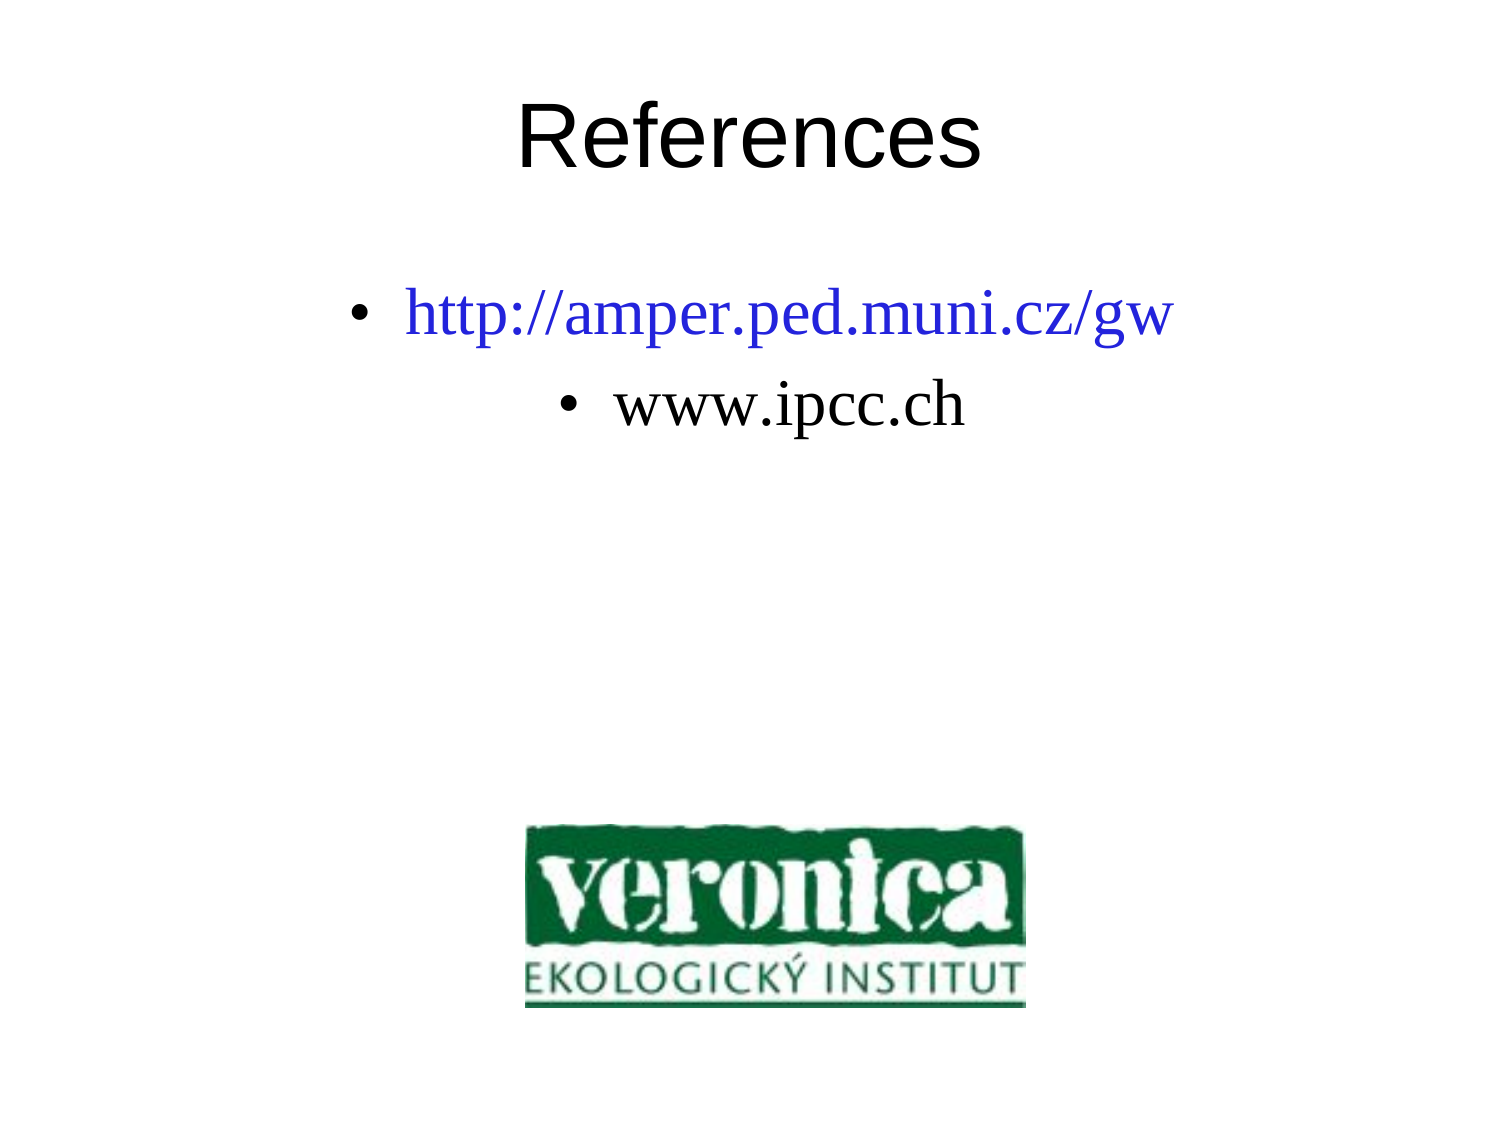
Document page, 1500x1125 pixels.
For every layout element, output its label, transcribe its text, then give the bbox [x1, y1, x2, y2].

title References [75, 21, 1425, 257]
picture [525, 824, 1026, 1008]
list http://amper.ped.muni.cz/gw www.ipcc.ch [87, 274, 1438, 763]
